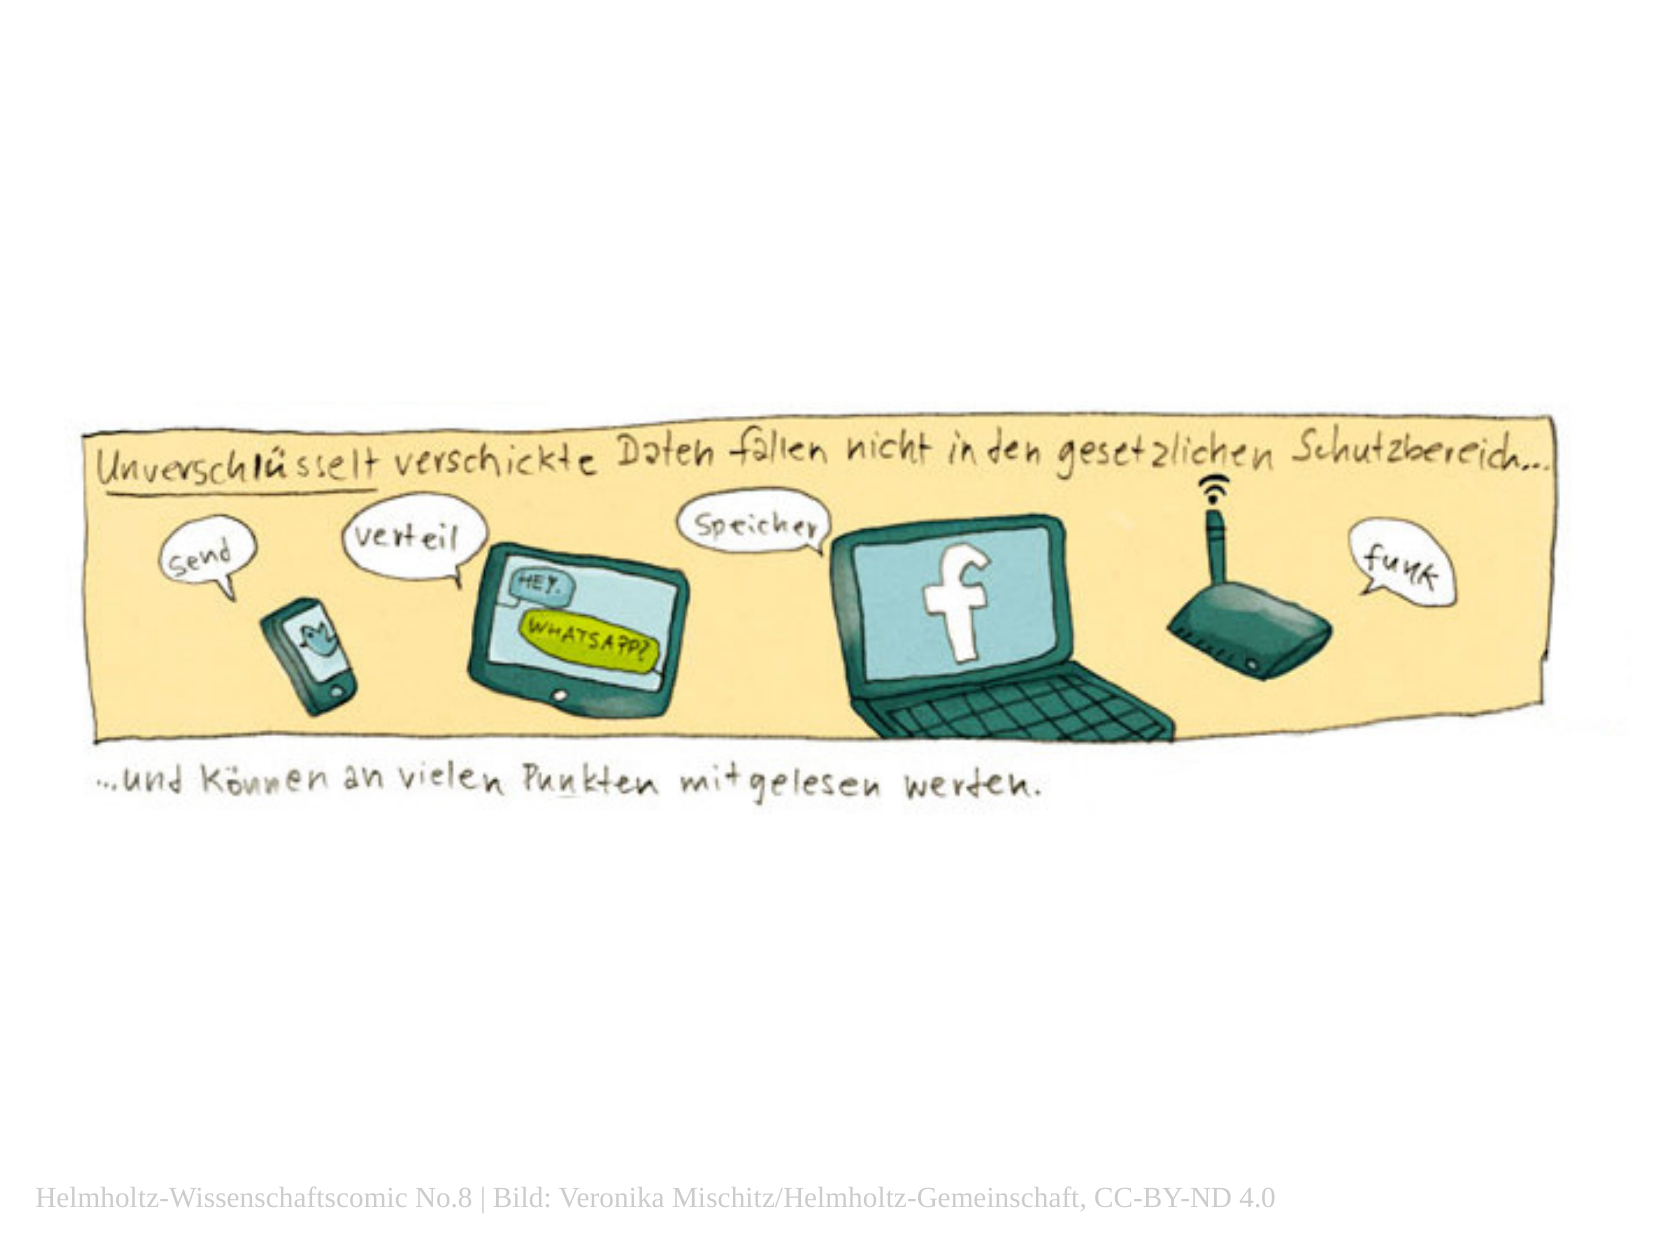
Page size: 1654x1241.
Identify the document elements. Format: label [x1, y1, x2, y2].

picture [47, 401, 1632, 815]
